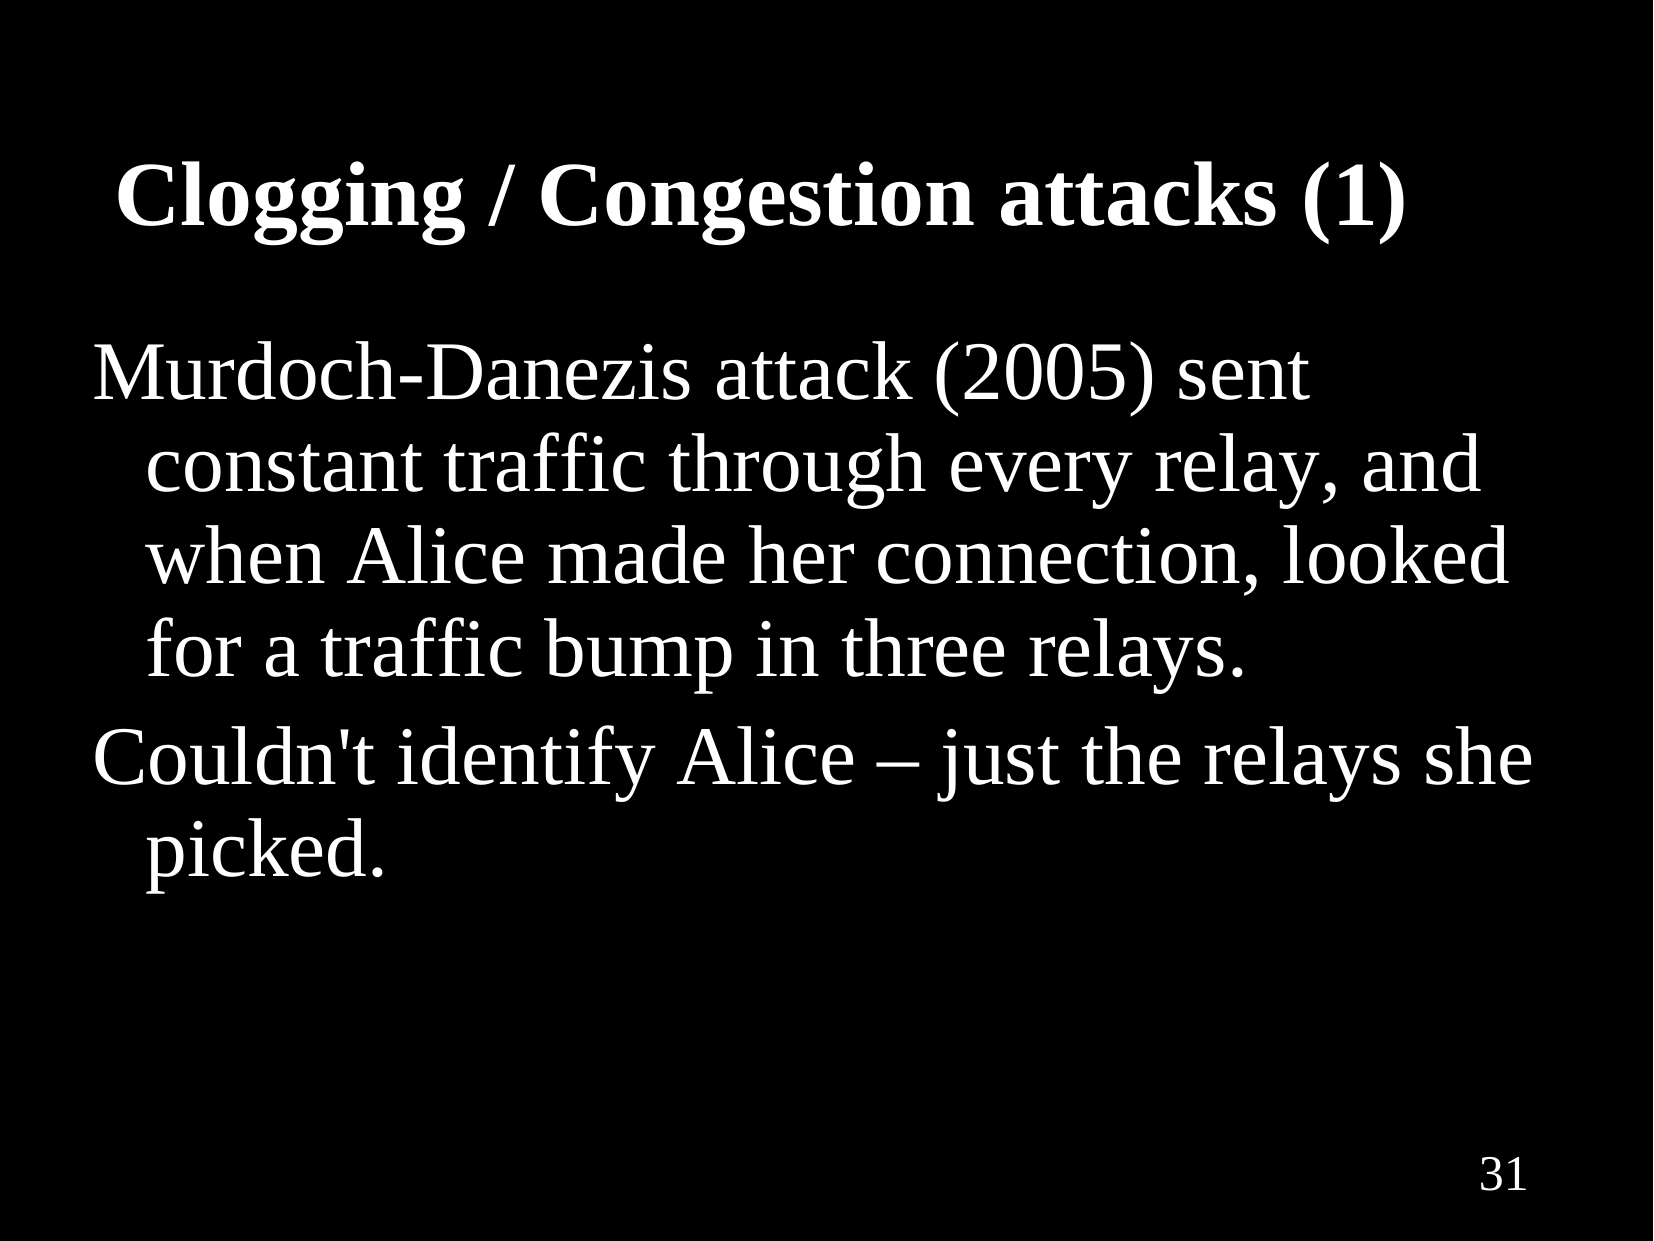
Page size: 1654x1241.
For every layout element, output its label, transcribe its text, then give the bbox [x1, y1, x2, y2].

title Clogging / Congestion attacks (1) [112, 100, 1413, 288]
list Murdoch-Danezis attack (2005) sent constant traffic through every relay, and when Alice made her connection, looked for a traffic bump in three relays. Couldn't identify Alice – just the relays she picked. [74, 325, 1539, 1123]
